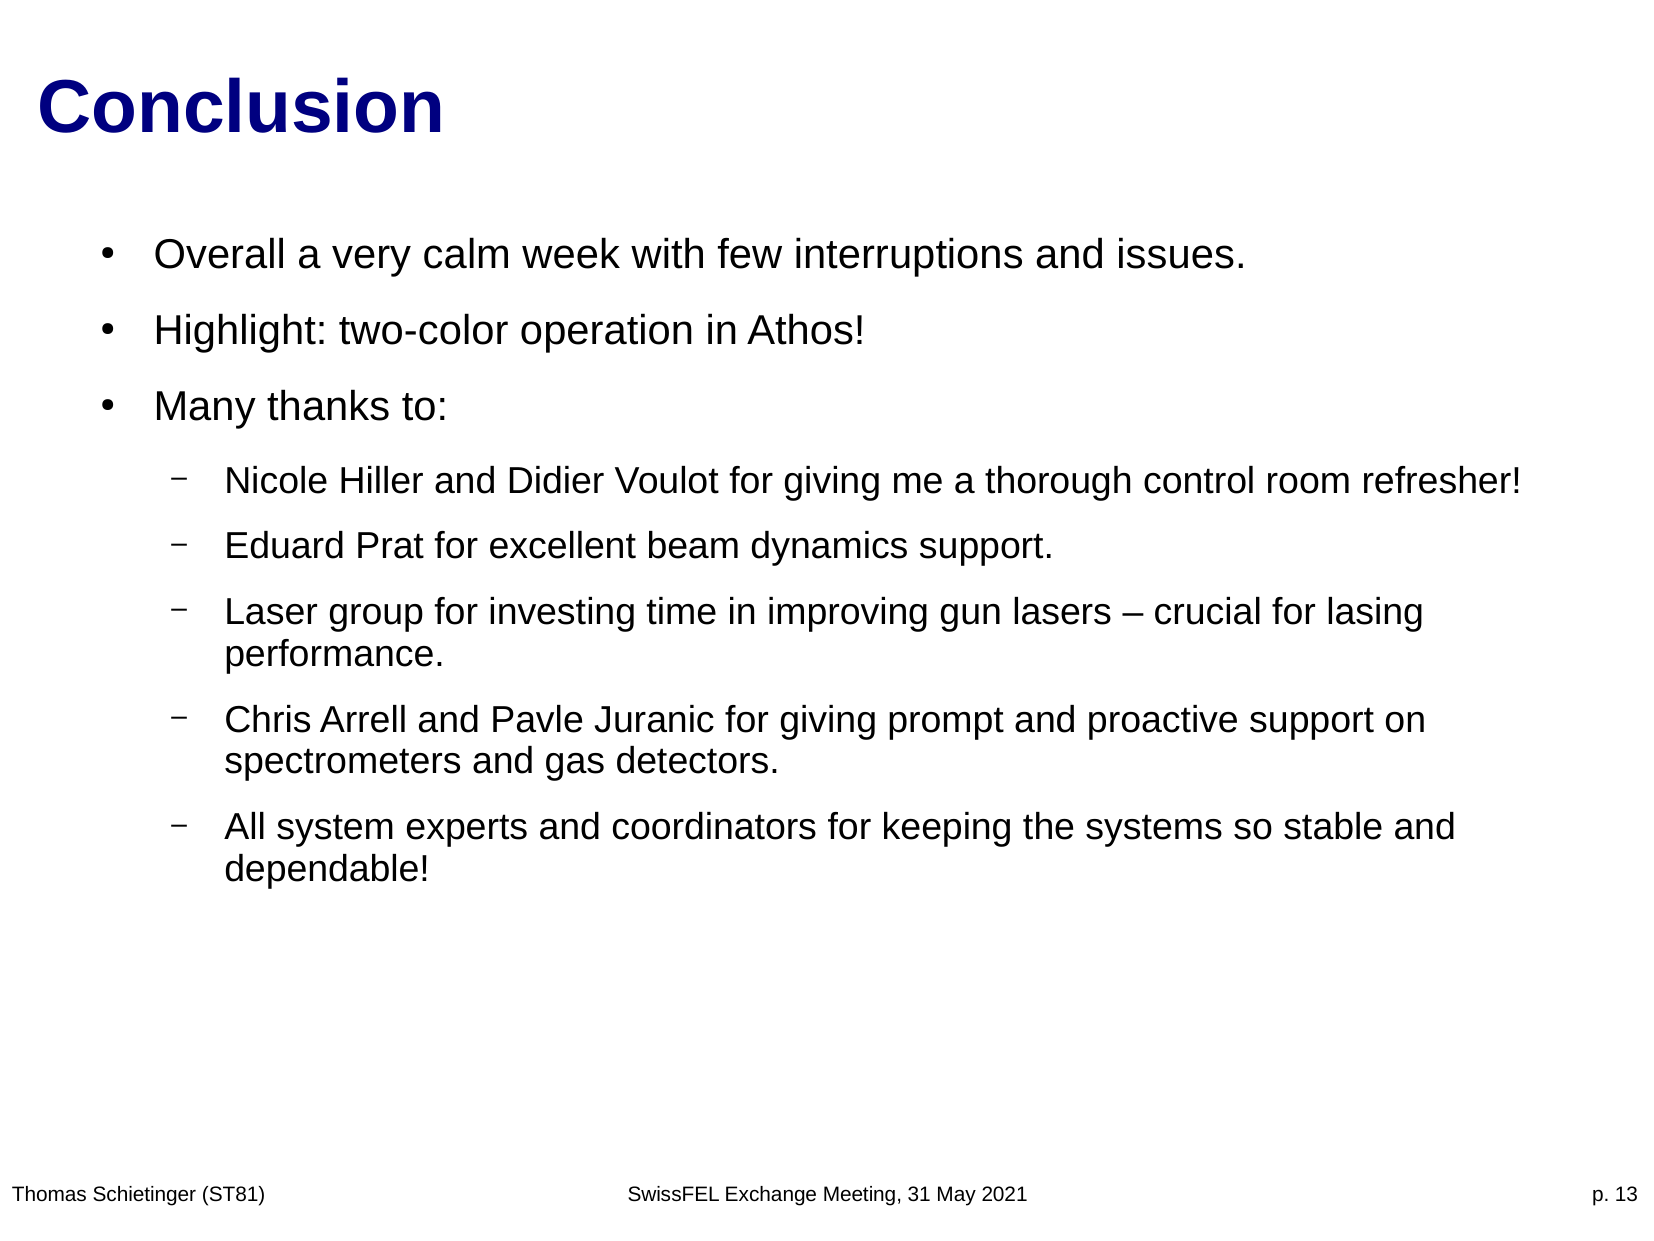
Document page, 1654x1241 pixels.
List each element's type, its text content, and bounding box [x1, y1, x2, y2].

list Overall a very calm week with few interruptions and issues. Highlight: two-color operation in Athos! Many thanks to: Nicole Hiller and Didier Voulot for giving me a thorough control room refresher! Eduard Prat for excellent beam dynamics support. Laser group for investing time in improving gun lasers – crucial for lasing performance. Chris Arrell and Pavle Juranic for giving prompt and proactive support on spectrometers and gas detectors. All system experts and coordinators for keeping the systems so stable and dependable! [82, 231, 1571, 1126]
title Conclusion [37, 37, 1276, 176]
